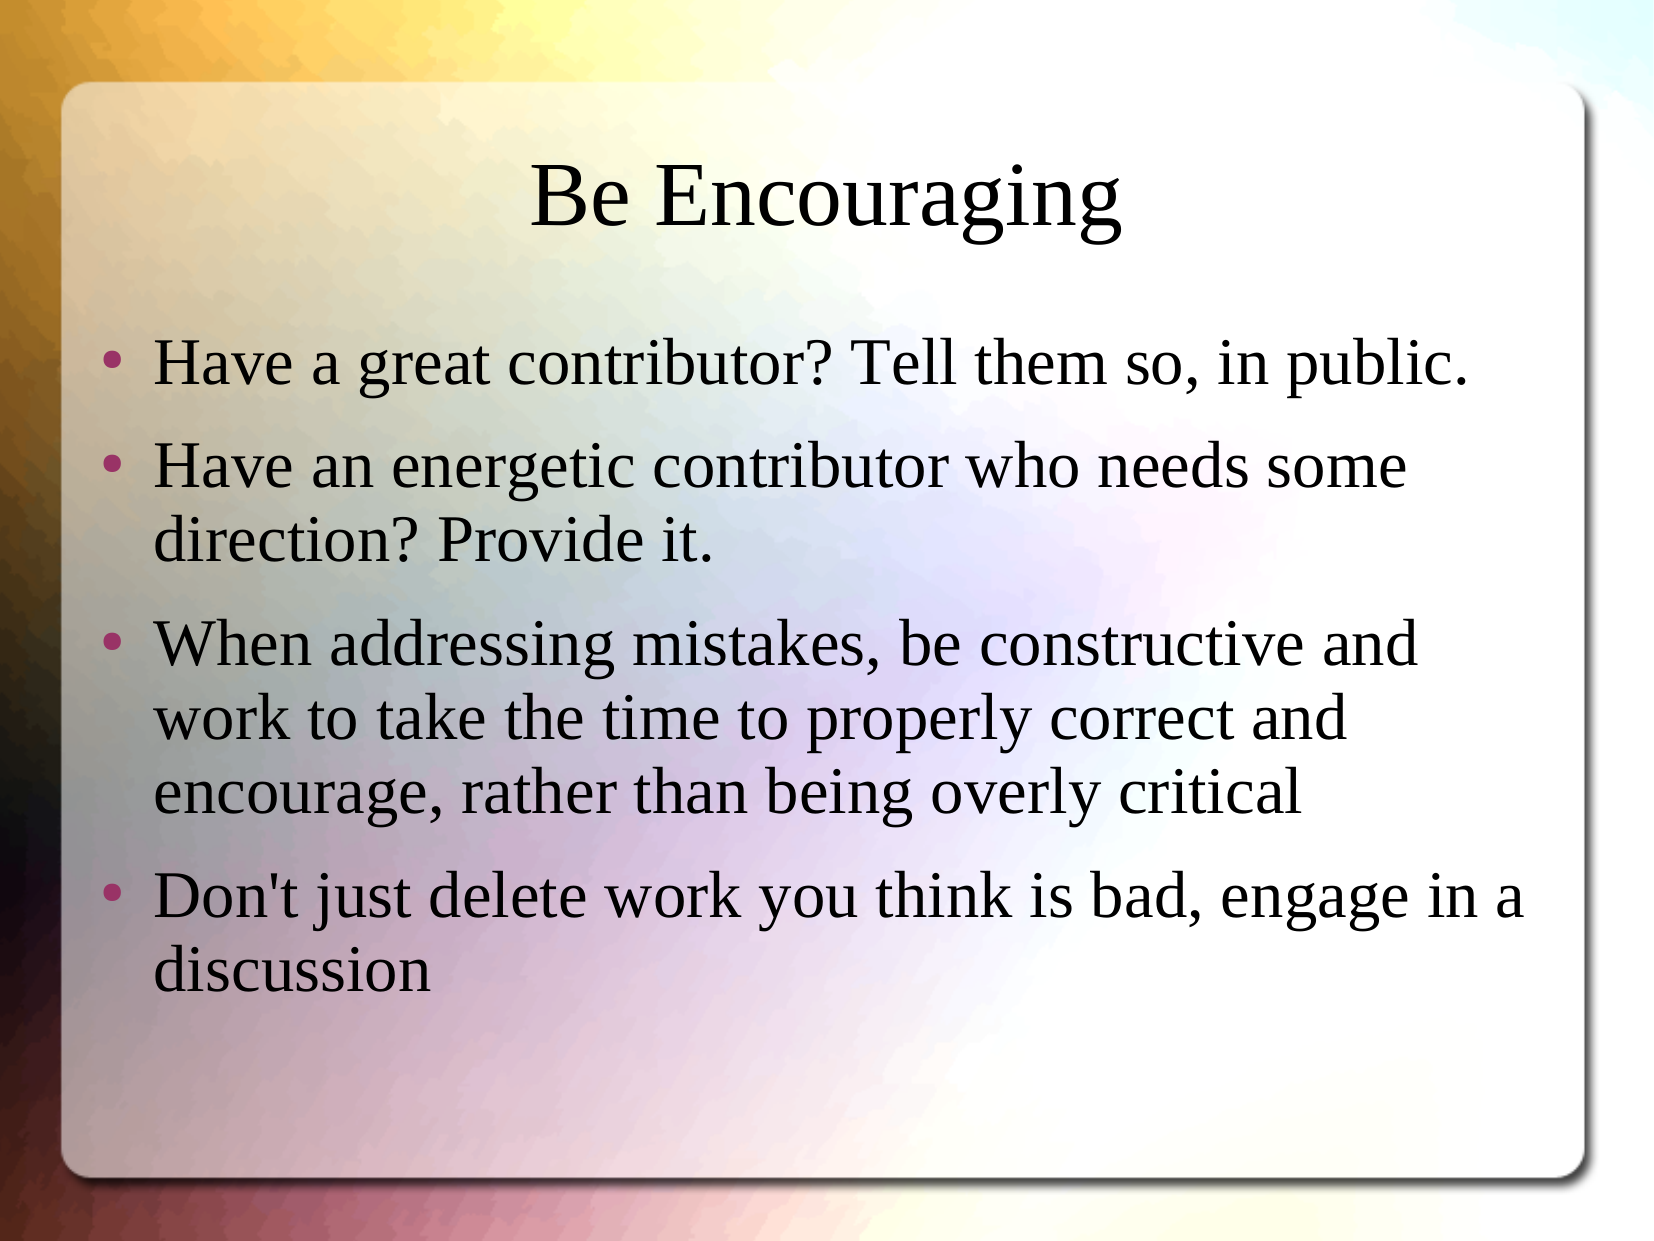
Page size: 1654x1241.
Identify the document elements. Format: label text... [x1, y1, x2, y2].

picture [0, 0, 1654, 1241]
list Have a great contributor? Tell them so, in public. Have an energetic contributor who needs some direction? Provide it. When addressing mistakes, be constructive and work to take the time to properly correct and encourage, rather than being overly critical Don't just delete work you think is bad, engage in a discussion [82, 324, 1571, 1129]
title Be Encouraging [82, 98, 1571, 291]
